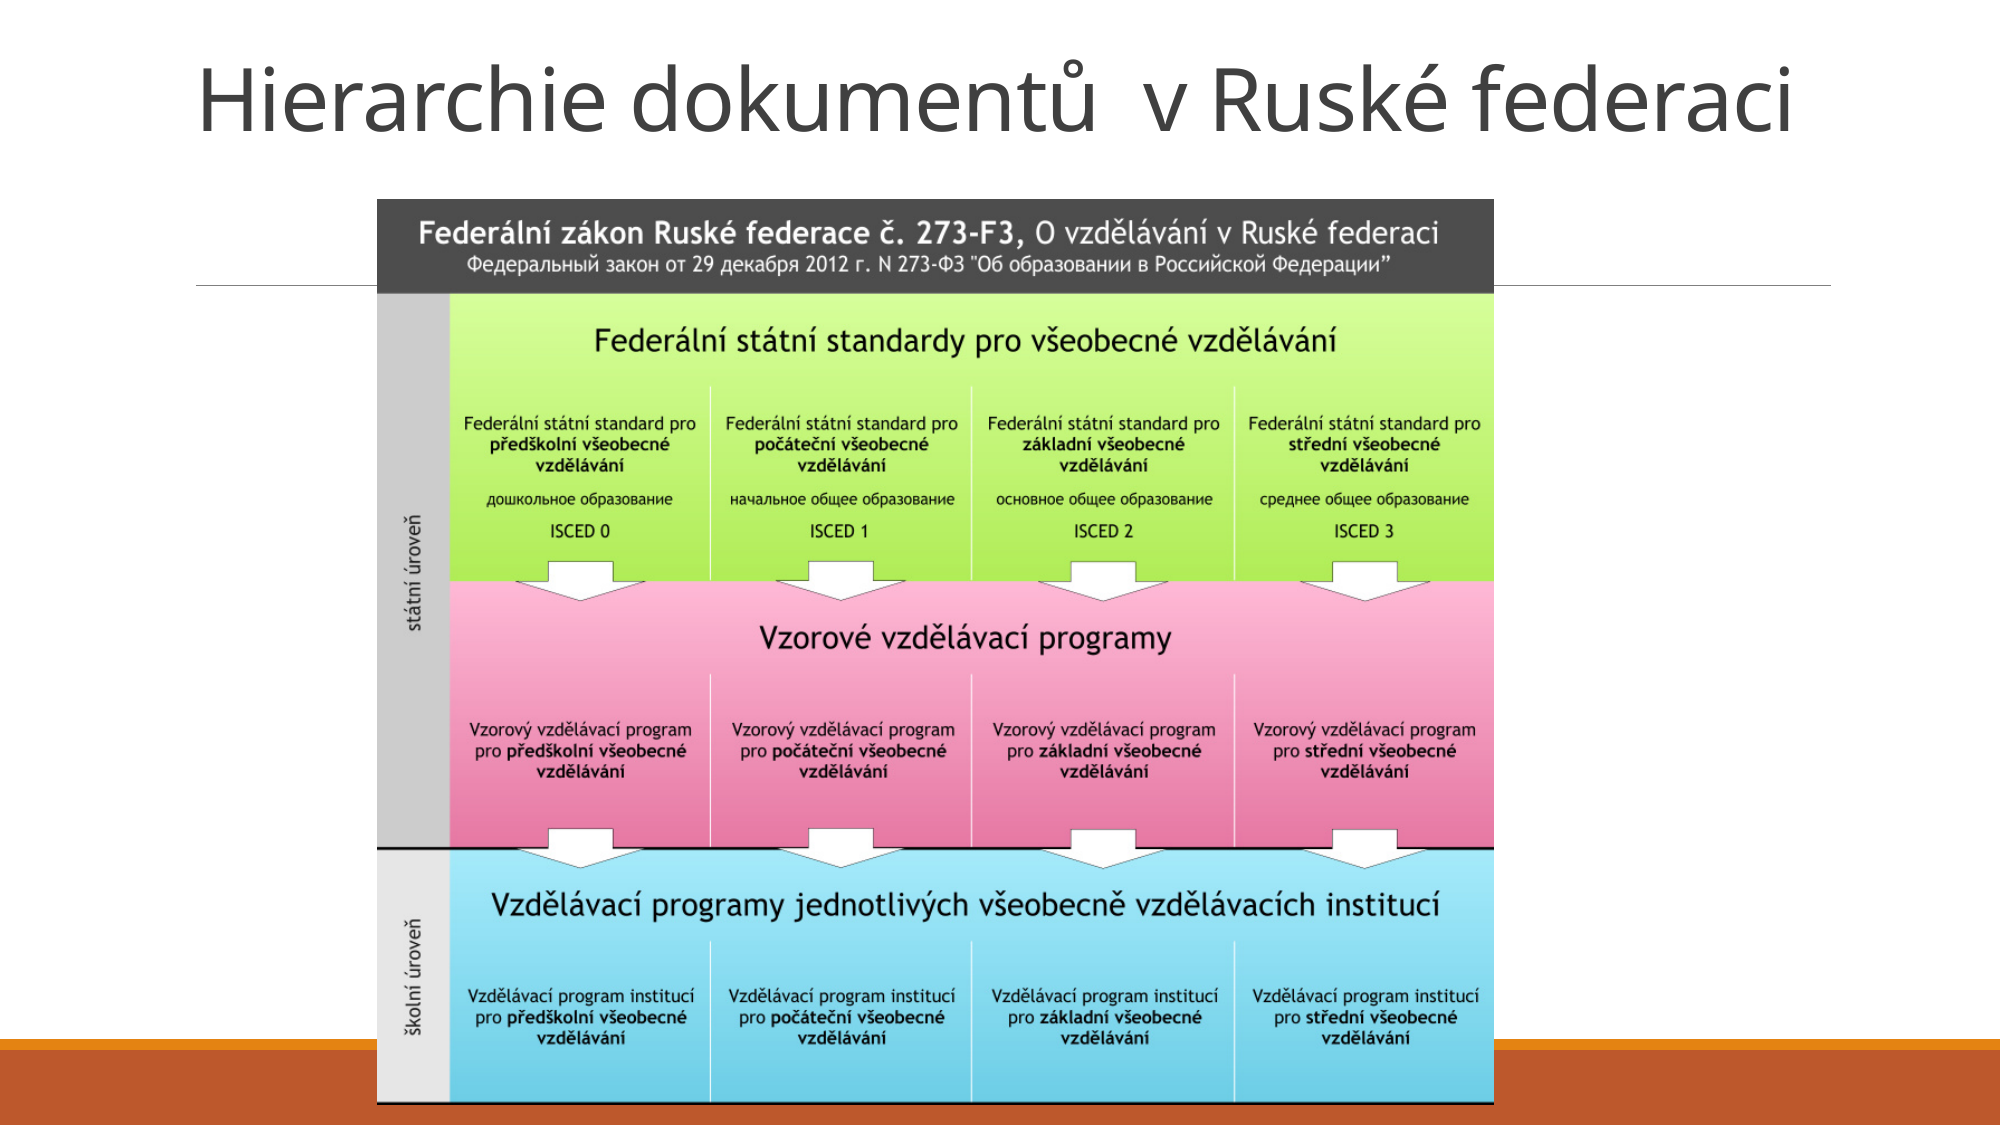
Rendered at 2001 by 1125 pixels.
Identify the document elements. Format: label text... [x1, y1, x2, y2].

picture [377, 199, 1494, 1105]
title Hierarchie dokumentů v Ruské federaci [180, 47, 1831, 157]
